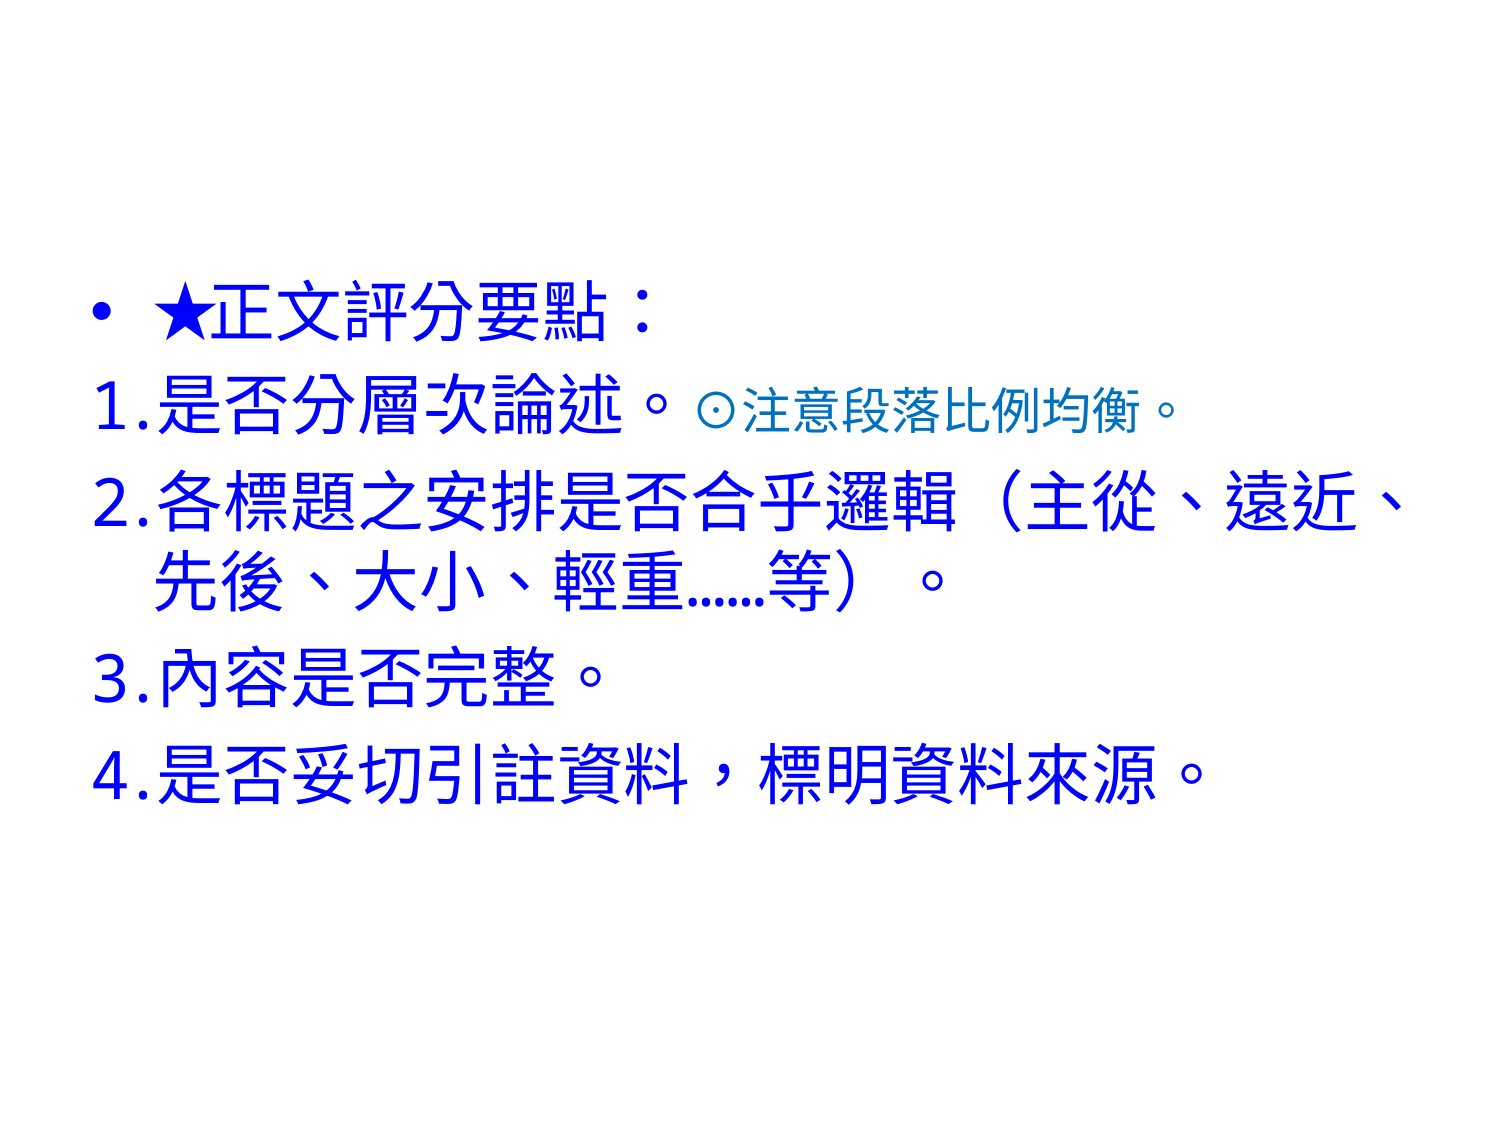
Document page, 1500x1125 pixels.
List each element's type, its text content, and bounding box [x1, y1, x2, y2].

list ★正文評分要點： 是否分層次論述。⊙注意段落比例均衡。 各標題之安排是否合乎邏輯（主從、遠近、先後、大小、輕重……等）。 內容是否完整。 是否妥切引註資料，標明資料來源。 [75, 262, 1426, 1005]
